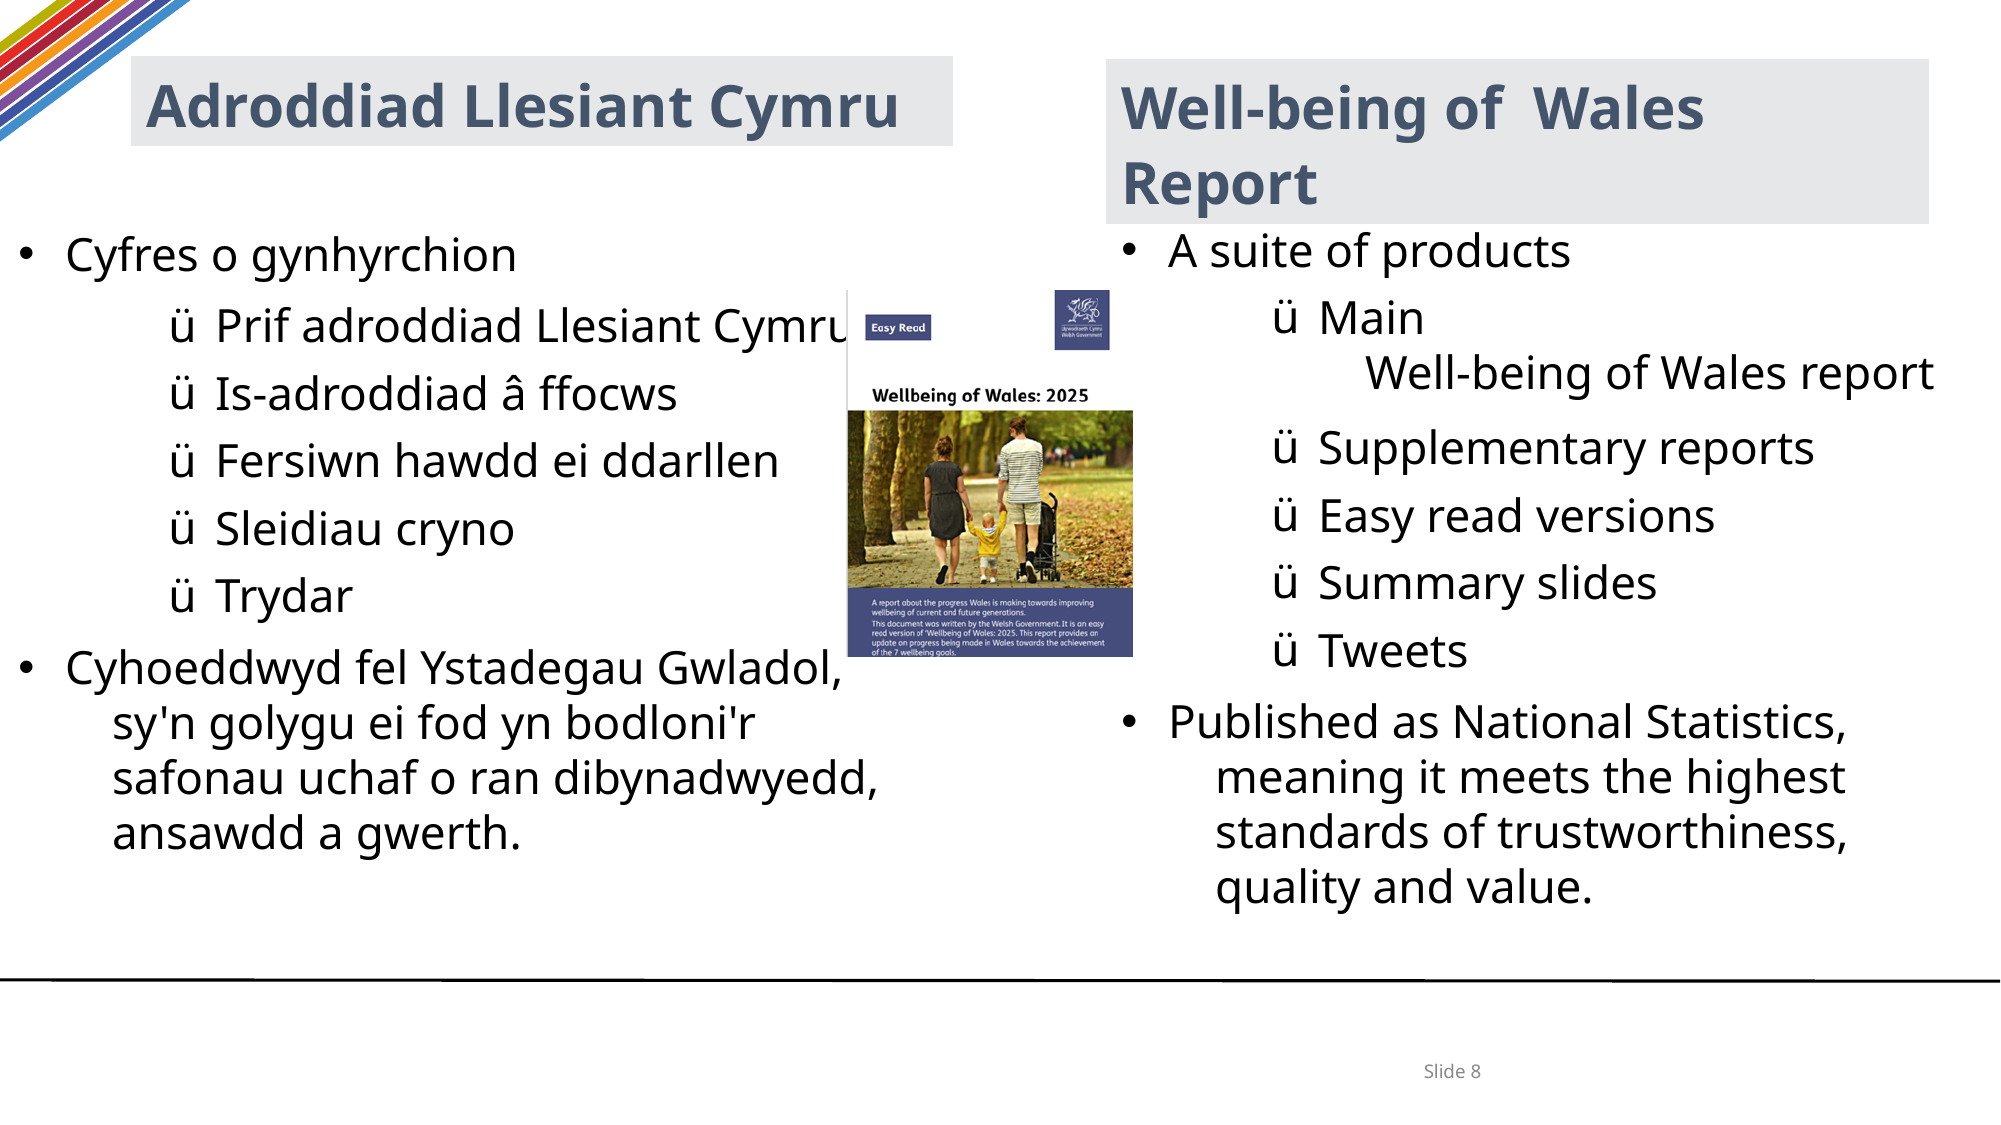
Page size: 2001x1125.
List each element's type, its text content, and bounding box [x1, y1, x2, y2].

picture [846, 290, 1133, 658]
text_box Cyfres o gynhyrchion Prif adroddiad Llesiant Cymru Is-adroddiad â ffocws Fersiwn hawdd ei ddarllen Sleidiau cryno Trydar Cyhoeddwyd fel Ystadegau Gwladol, sy'n golygu ei fod yn bodloni'r safonau uchaf o ran dibynadwyedd, ansawdd a gwerth. [3, 217, 926, 873]
text_box A suite of products Main Well-being of Wales report Supplementary reports Easy read versions Summary slides Tweets Published as National Statistics, meaning it meets the highest standards of trustworthiness, quality and value. [1106, 213, 2000, 865]
text_box Well-being of Wales Report [1106, 59, 1929, 213]
text_box Adroddiad Llesiant Cymru [131, 56, 953, 146]
